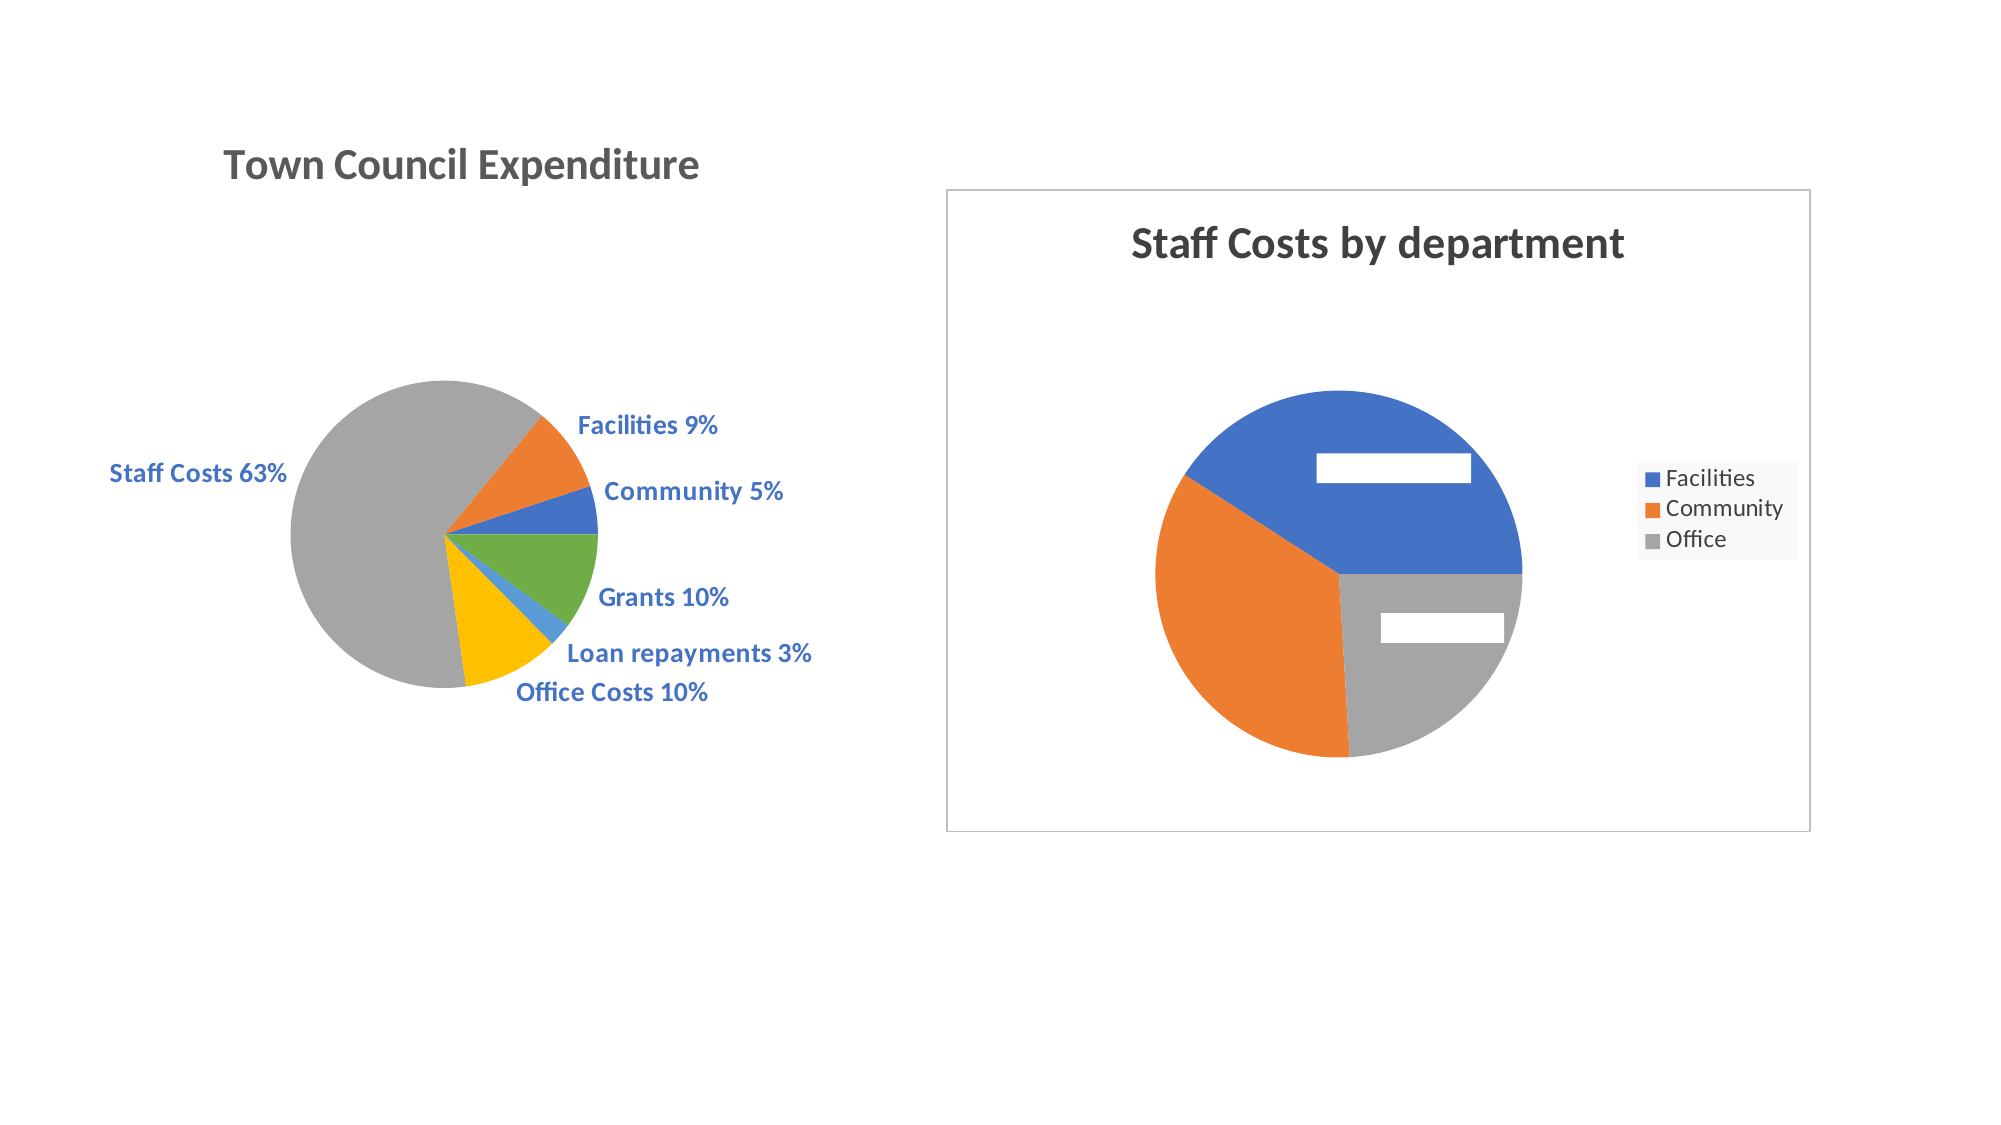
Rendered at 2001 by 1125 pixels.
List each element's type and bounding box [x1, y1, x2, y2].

chart [946, 189, 1811, 833]
chart [94, 109, 829, 888]
